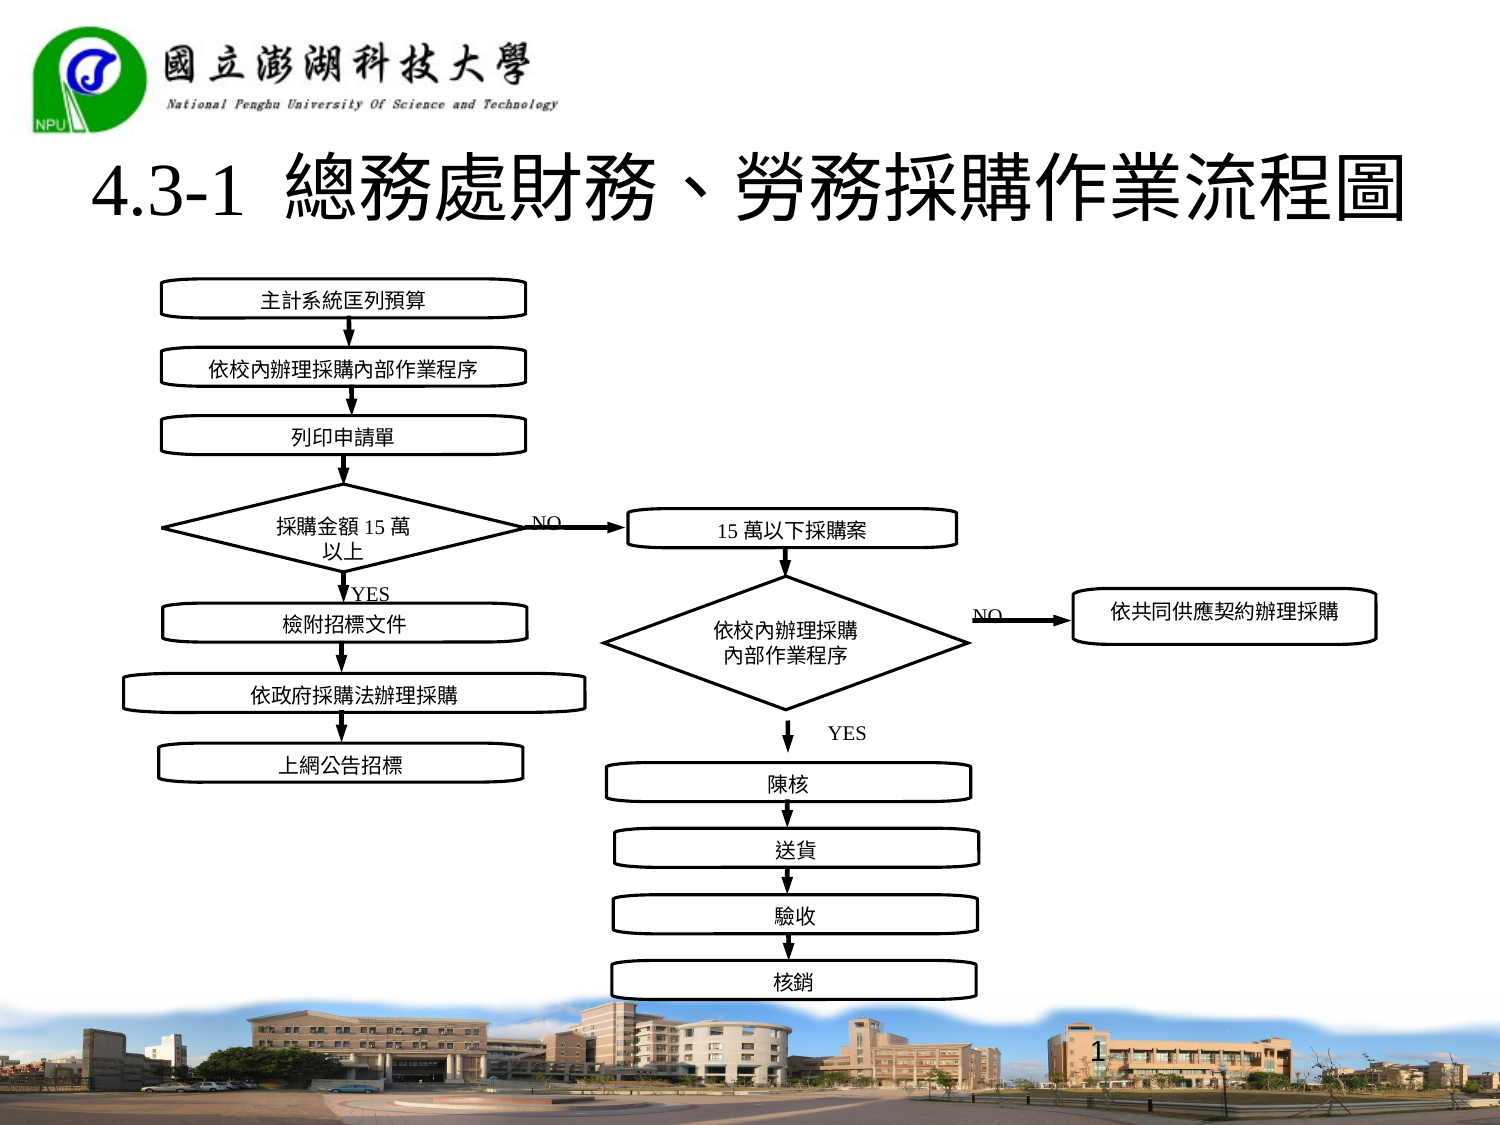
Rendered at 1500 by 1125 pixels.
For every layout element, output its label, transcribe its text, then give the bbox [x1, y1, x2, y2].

text_box NO [957, 594, 1056, 619]
text_box NO [516, 502, 614, 526]
text_box 依校內辦理採購內部作業程序 [161, 347, 526, 387]
text_box 驗收 [613, 894, 978, 934]
text_box 依校內辦理採購內部作業程序 [603, 576, 969, 710]
text_box 陳核 [606, 762, 971, 802]
text_box 15萬以下採購案 [628, 508, 957, 548]
text_box 採購金額15萬以上 [161, 484, 526, 572]
text_box [1074, 1024, 1425, 1103]
text_box YES [812, 712, 915, 736]
text_box 上網公告招標 [158, 743, 523, 783]
text_box 送貨 [614, 828, 979, 868]
text_box 依政府採購法辦理採購 [123, 673, 586, 713]
text_box 主計系統匡列預算 [161, 278, 526, 318]
text_box 檢附招標文件 [162, 603, 527, 643]
text_box 依共同供應契約辦理採購 [1073, 588, 1376, 645]
text_box 核銷 [611, 960, 977, 1000]
title 4.3-1 總務處財務、勞務採購作業流程圖 [75, 126, 1426, 244]
text_box 列印申請單 [161, 415, 526, 455]
text_box YES [336, 572, 467, 602]
